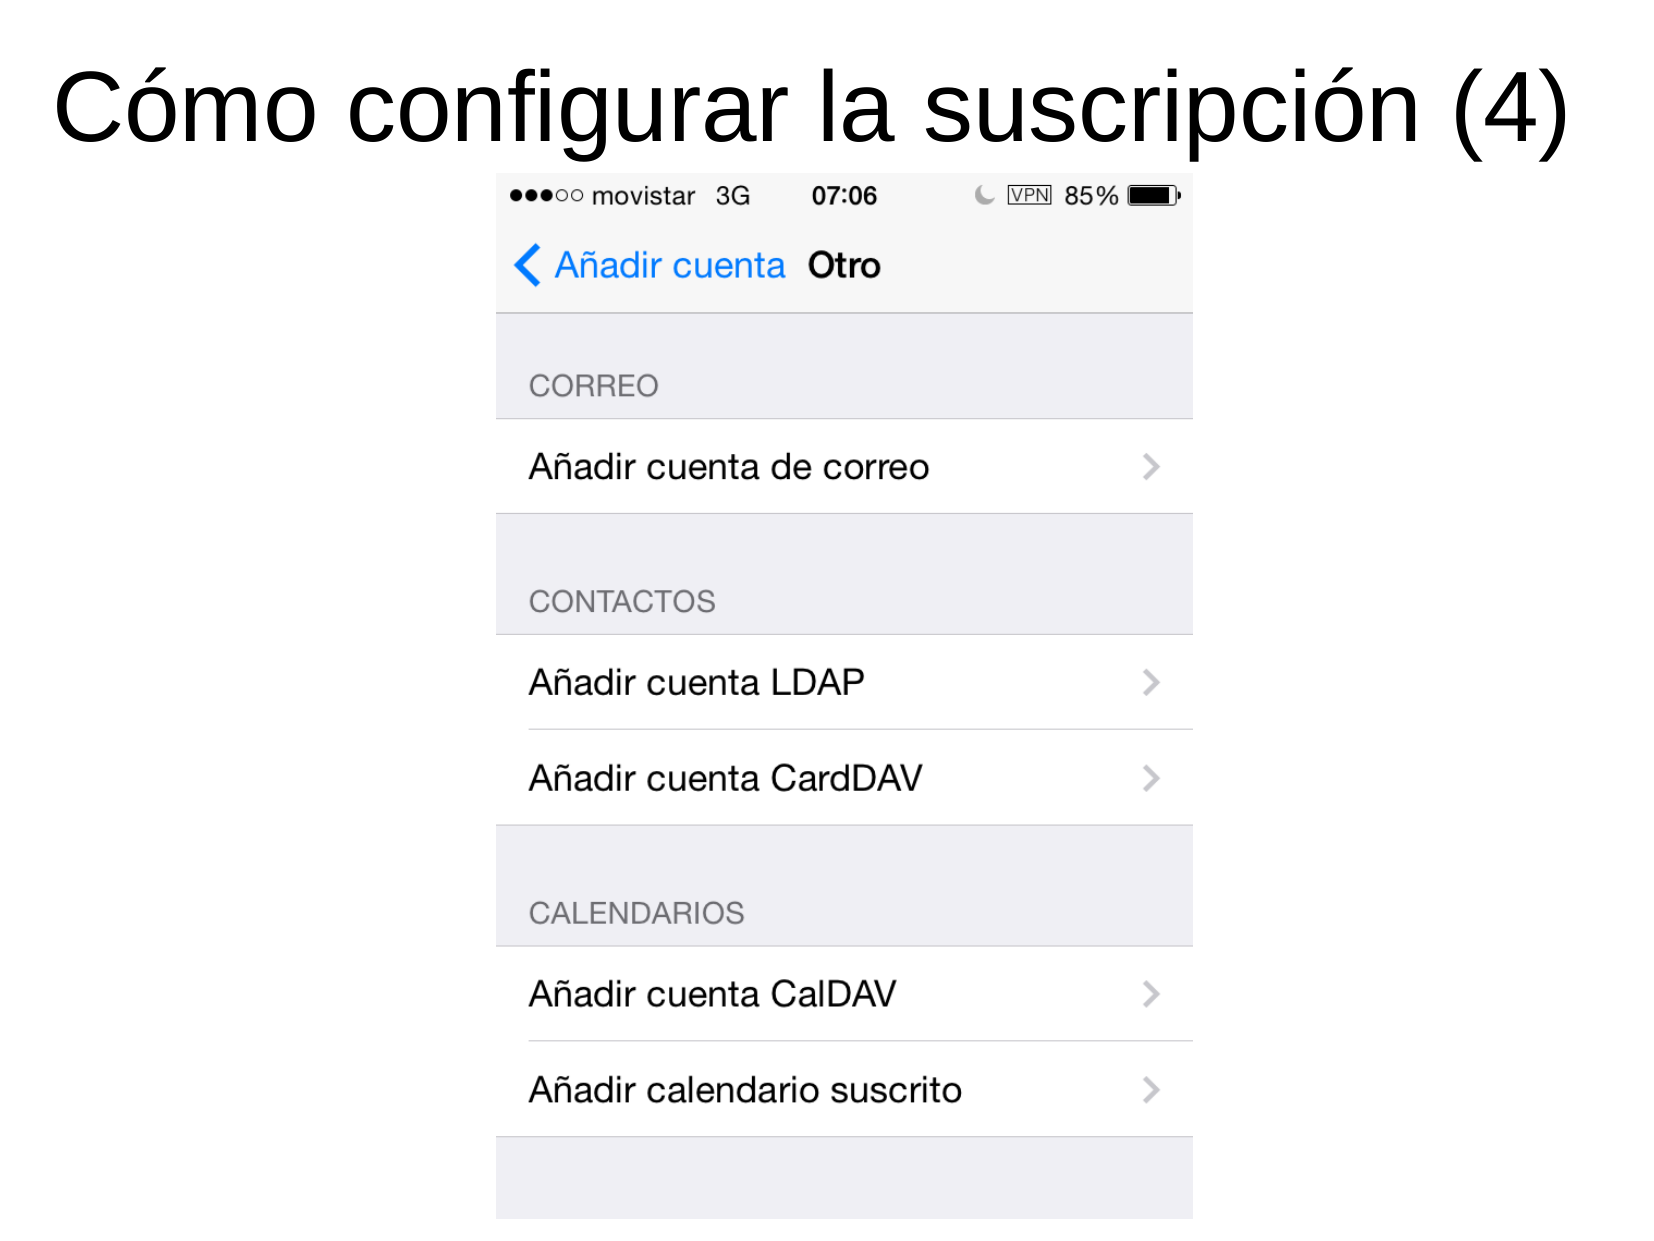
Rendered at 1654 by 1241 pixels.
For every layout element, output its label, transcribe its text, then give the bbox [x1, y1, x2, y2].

picture [496, 173, 1193, 1219]
text_box Cómo configurar la suscripción (4) [37, 43, 1613, 171]
